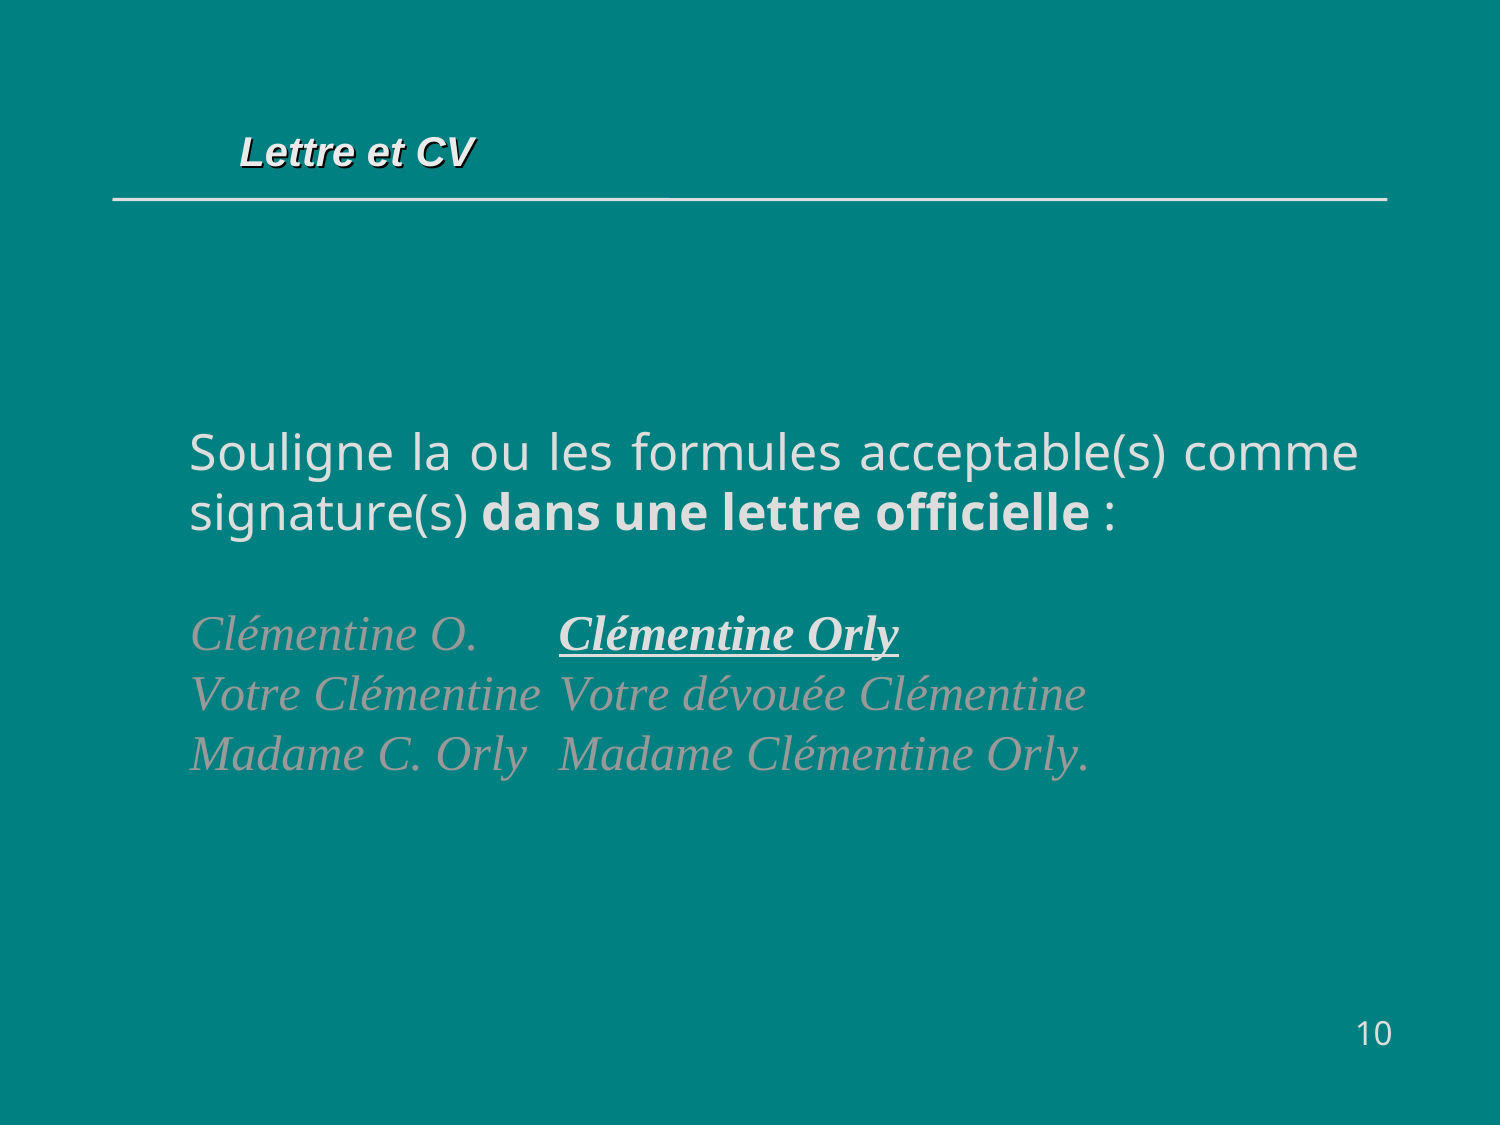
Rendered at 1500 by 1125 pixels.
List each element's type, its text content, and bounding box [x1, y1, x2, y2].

text_box Lettre et CV [224, 116, 489, 183]
text_box Souligne la ou les formules acceptable(s) comme signature(s) dans une lettre officielle : Clémentine O. Clémentine Orly Votre Clémentine Votre dévouée Clémentine Madame C. Orly Madame Clémentine Orly. [174, 413, 1376, 789]
